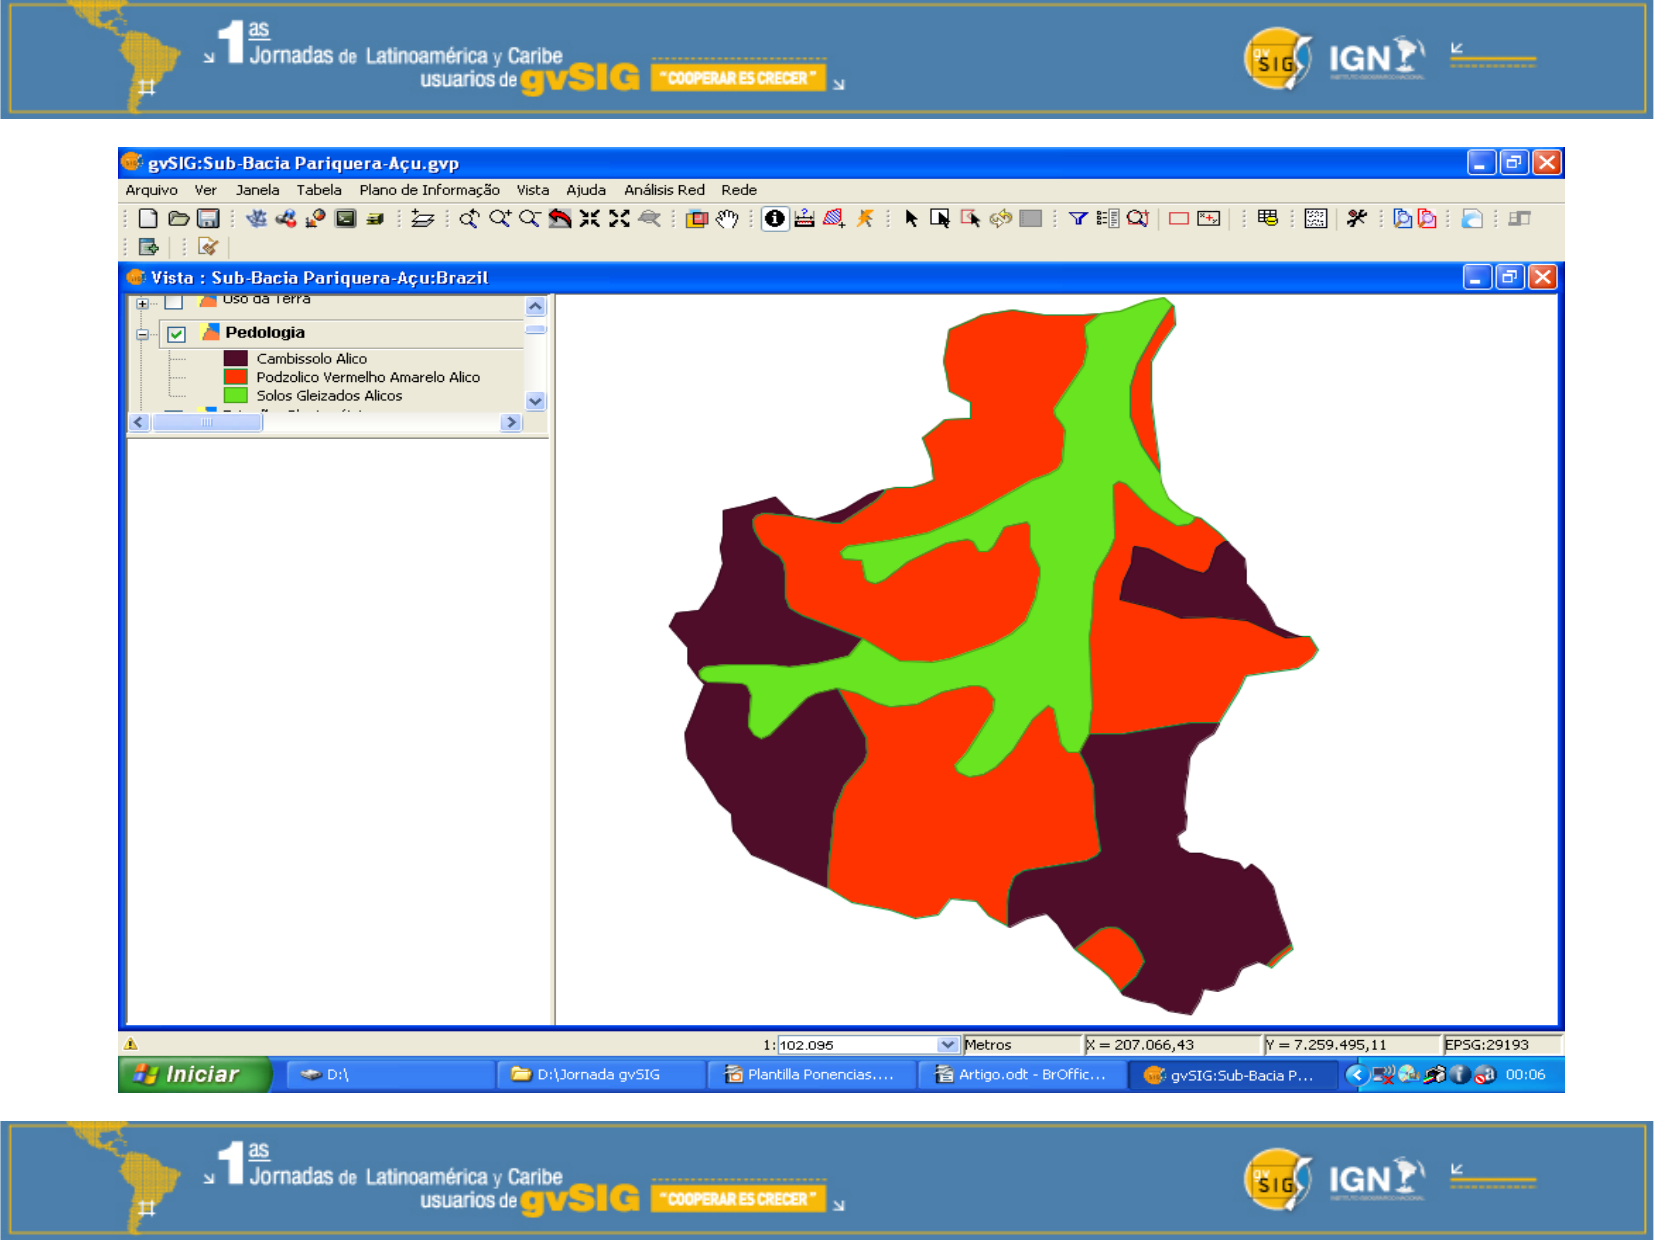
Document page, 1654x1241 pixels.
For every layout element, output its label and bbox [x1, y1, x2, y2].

picture [0, 0, 1654, 119]
picture [0, 1121, 1654, 1241]
picture [118, 147, 1565, 1093]
